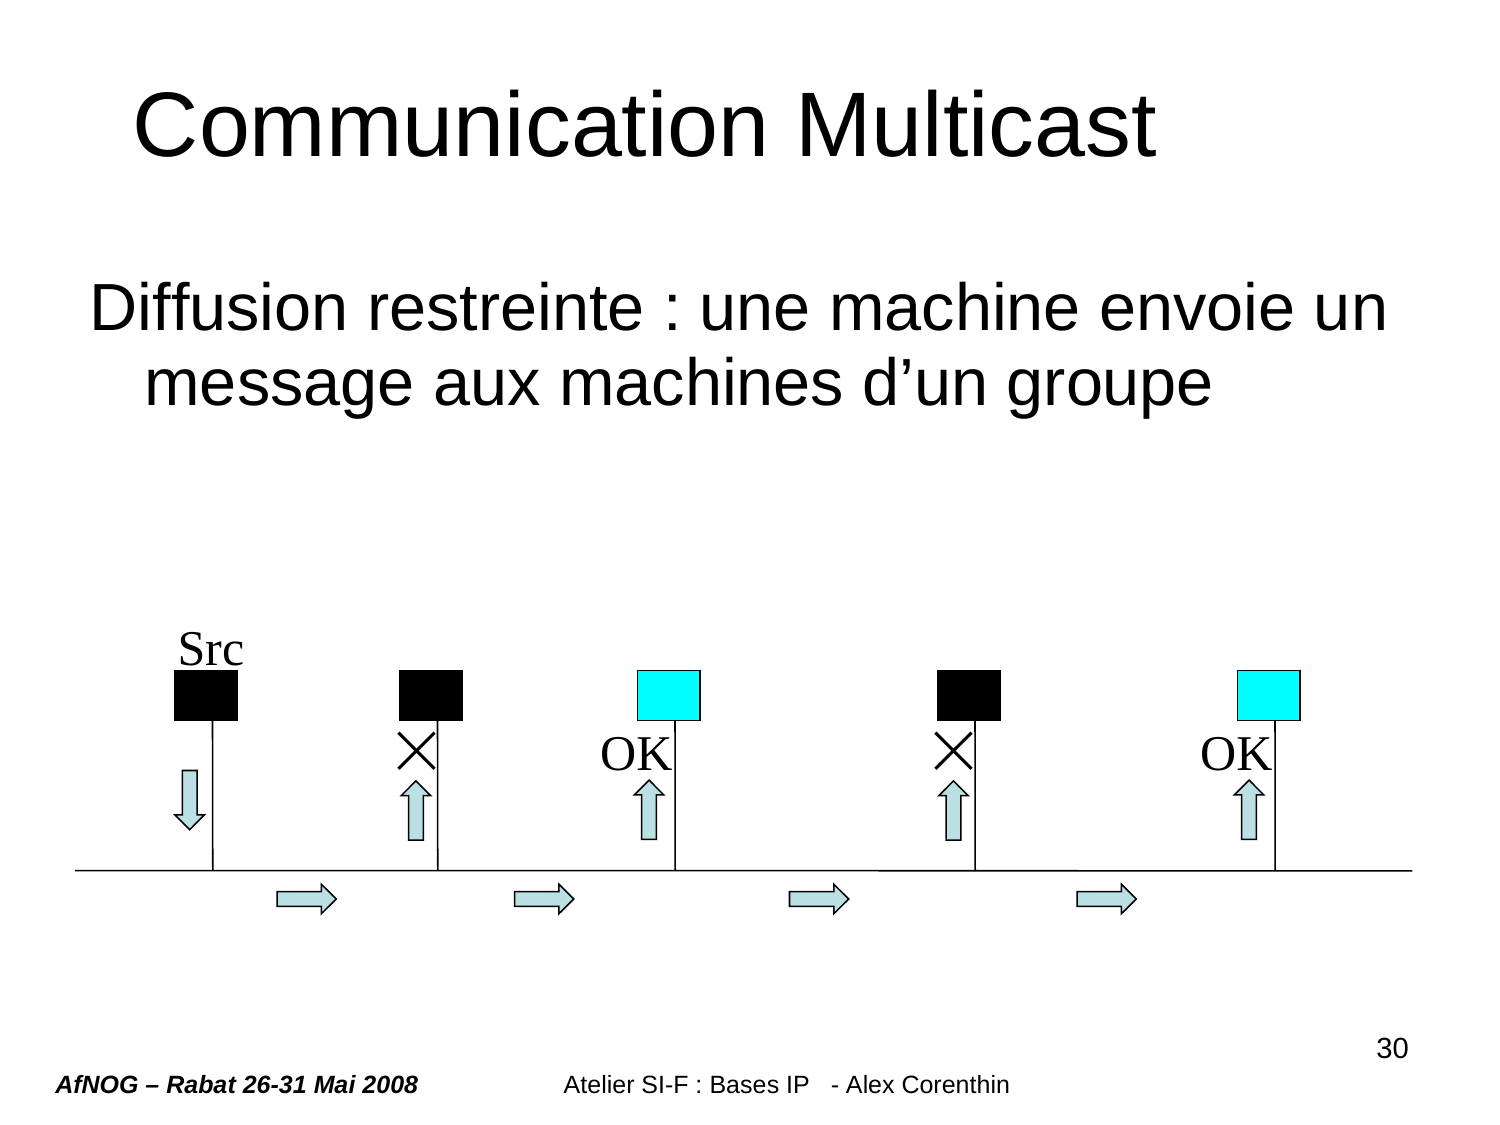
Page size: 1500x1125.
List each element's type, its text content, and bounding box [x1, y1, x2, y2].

text_box OK [1185, 712, 1288, 788]
text_box [937, 670, 1000, 721]
text_box [634, 780, 664, 840]
text_box [1077, 884, 1137, 914]
text_box  [912, 695, 996, 792]
text_box [174, 770, 205, 830]
title Communication Multicast [76, 61, 1215, 188]
text_box Src [162, 608, 260, 684]
text_box OK [585, 712, 688, 788]
text_box [1234, 780, 1264, 840]
text_box [637, 670, 700, 721]
text_box [399, 670, 463, 721]
text_box [174, 670, 238, 721]
text_box [1237, 670, 1300, 721]
text_box  [375, 695, 458, 792]
text_box [277, 884, 337, 914]
text_box [938, 780, 969, 841]
text_box [401, 780, 431, 841]
text_box [789, 884, 849, 914]
text_box [514, 884, 574, 914]
list Diffusion restreinte : une machine envoie un message aux machines d’un groupe [75, 262, 1426, 442]
